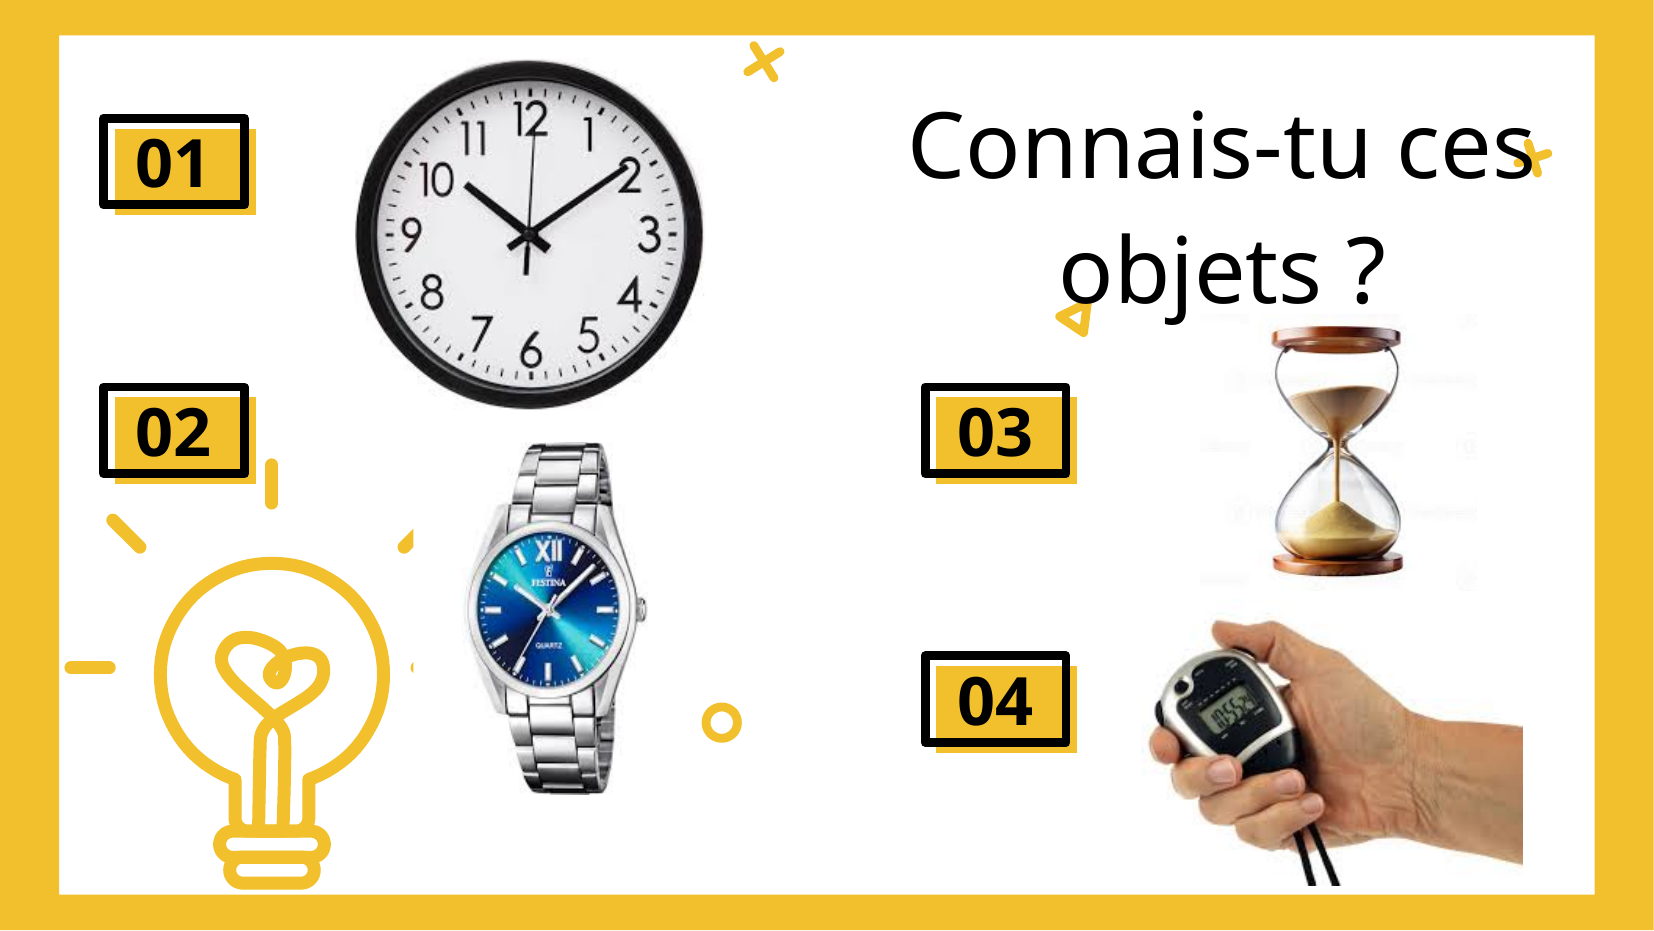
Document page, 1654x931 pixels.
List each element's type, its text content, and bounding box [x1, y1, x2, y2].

picture [1092, 599, 1523, 886]
picture [413, 442, 680, 795]
picture [354, 58, 706, 411]
title Connais-tu ces objets ? [868, 37, 1577, 374]
picture [1200, 314, 1477, 591]
